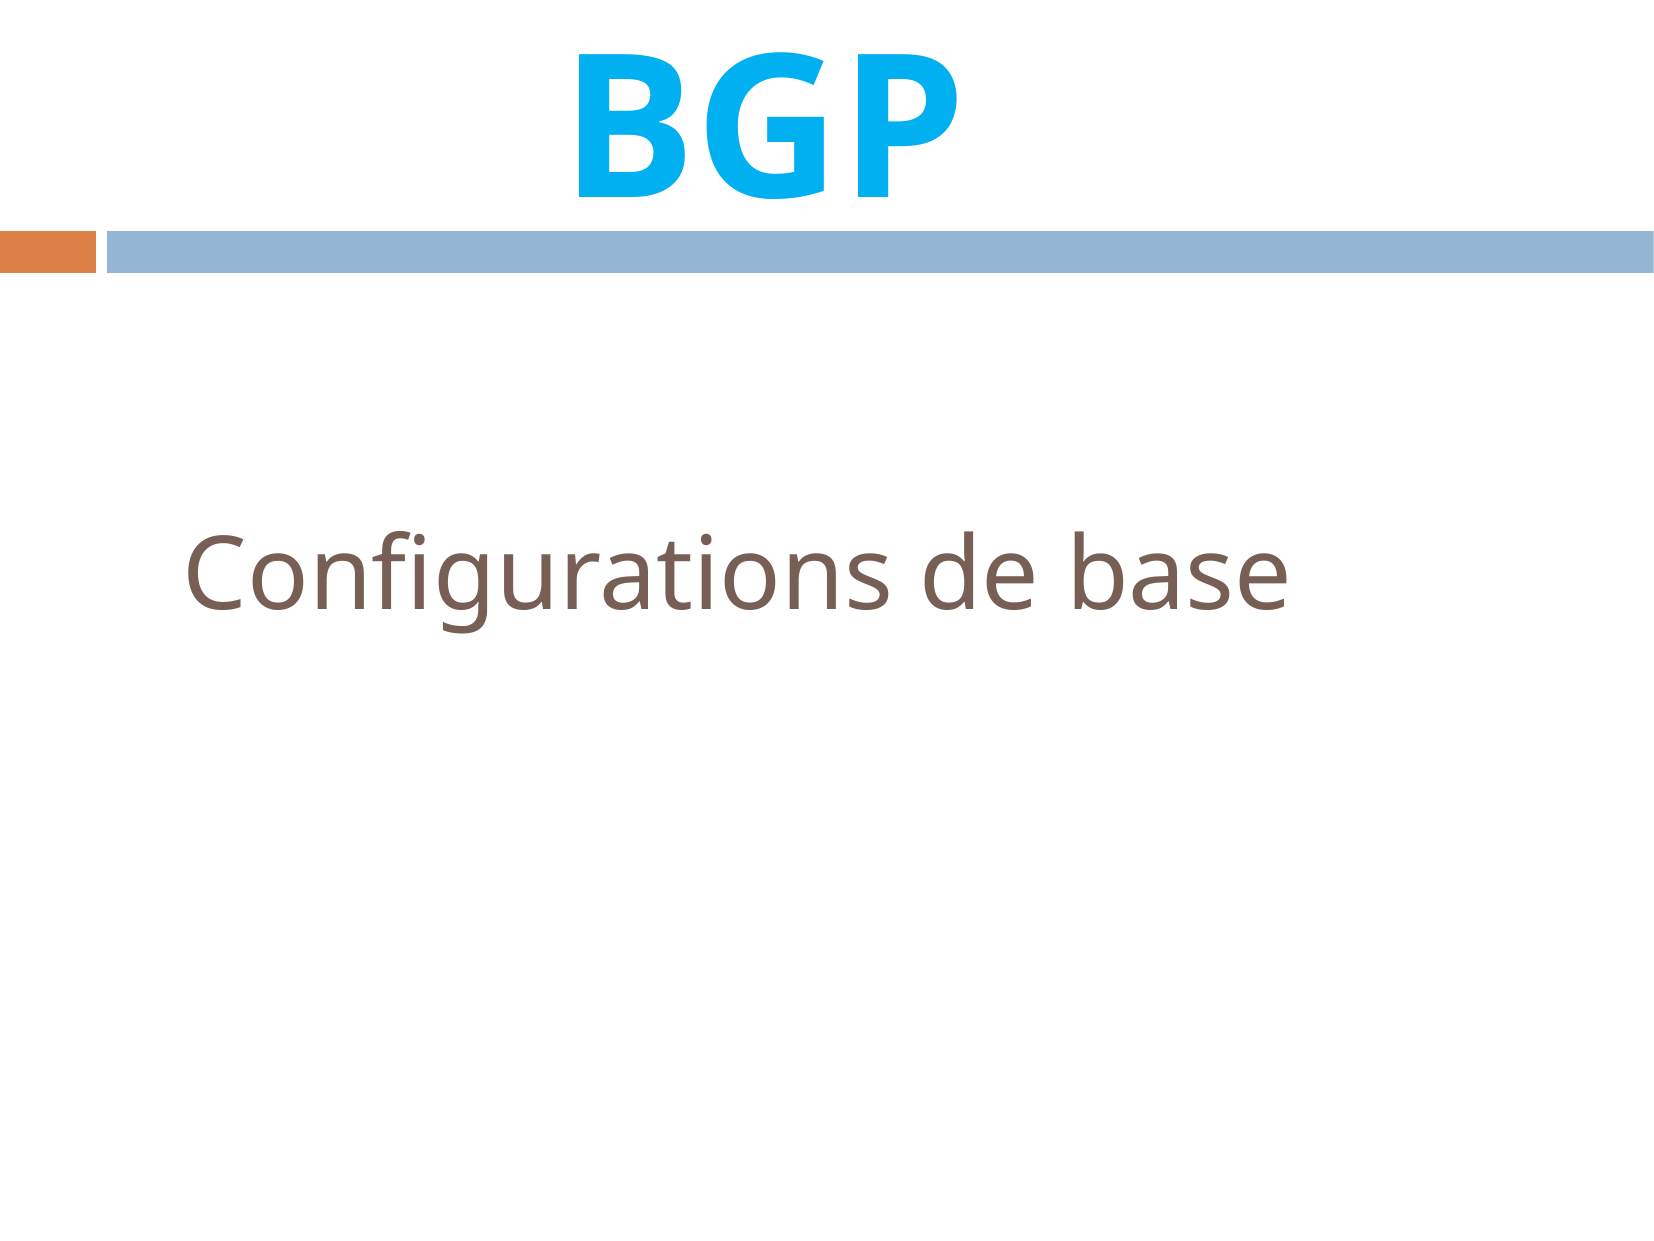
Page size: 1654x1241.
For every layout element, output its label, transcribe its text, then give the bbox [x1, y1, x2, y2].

title Configurations de base [169, 475, 1576, 683]
text_box BGP [123, 41, 1530, 249]
